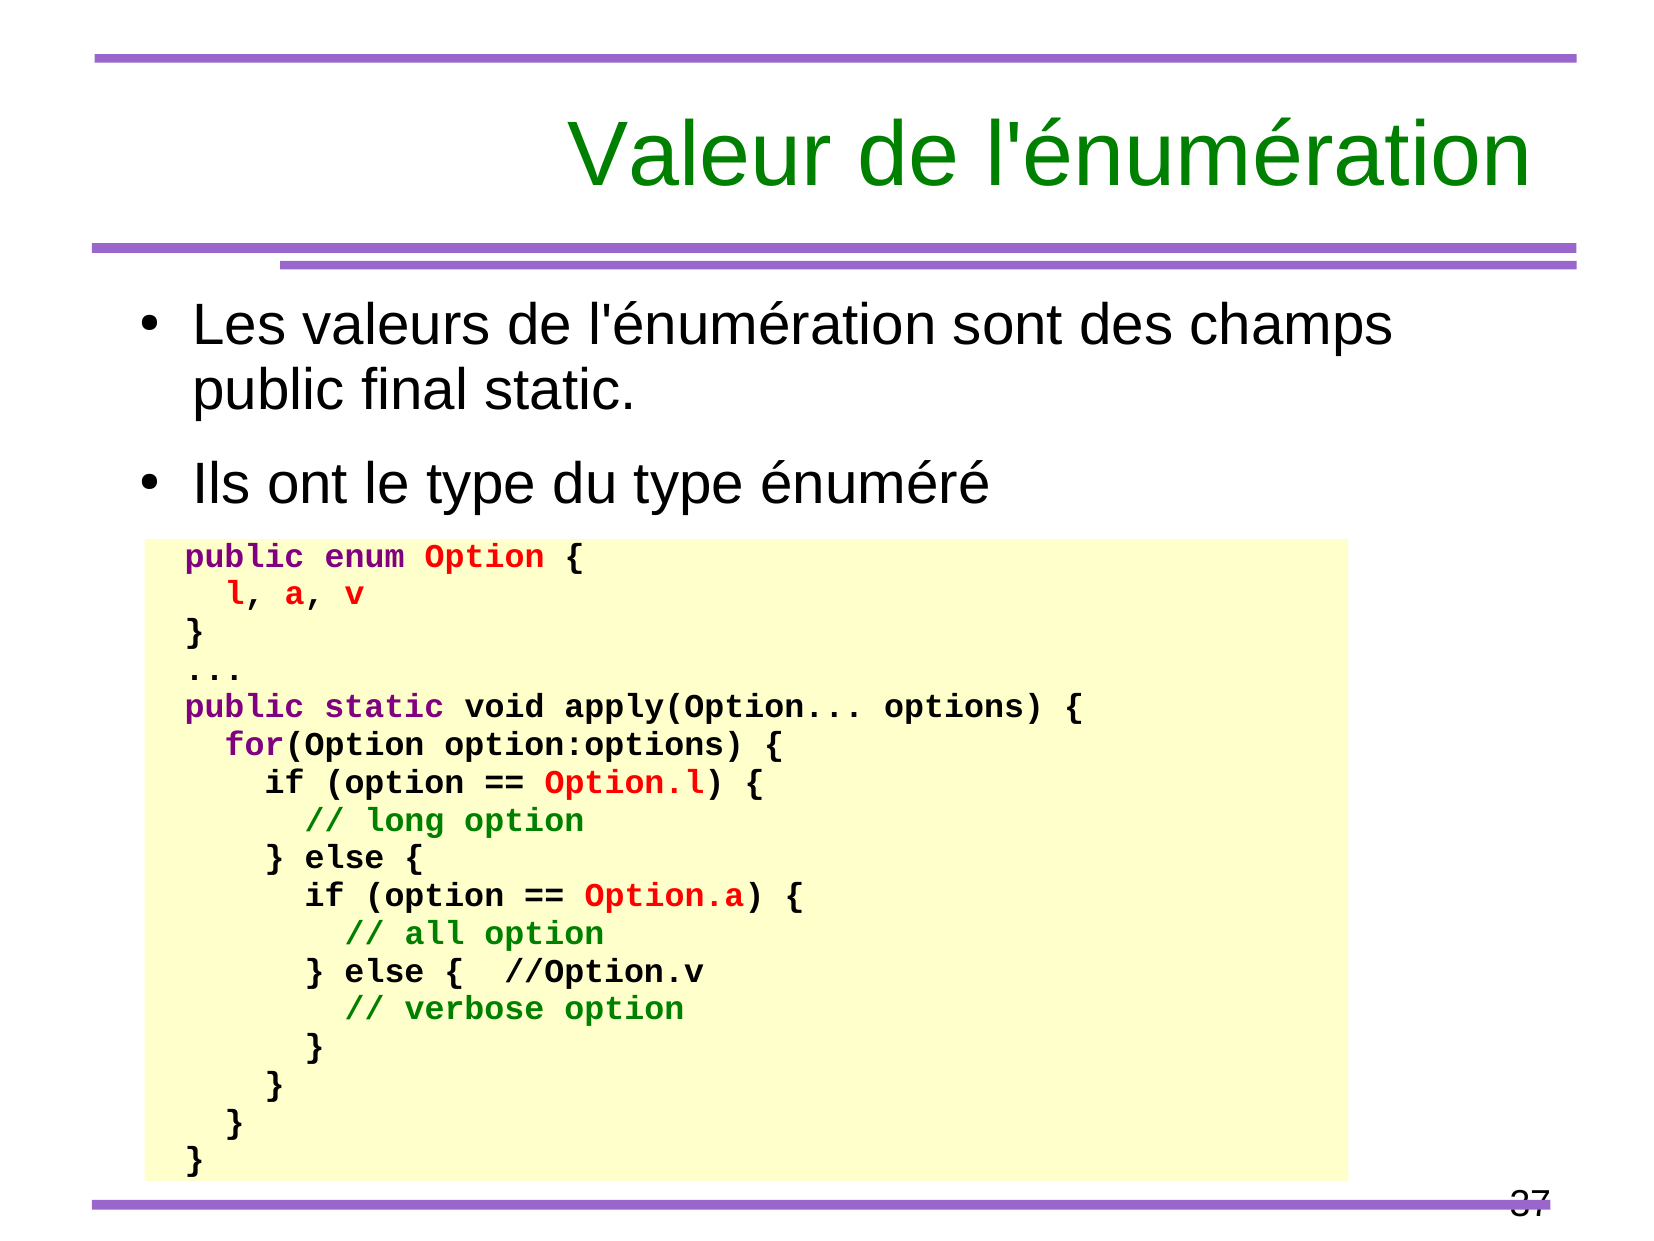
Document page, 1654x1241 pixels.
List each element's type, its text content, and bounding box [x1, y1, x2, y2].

list Les valeurs de l'énumération sont des champs public final static. Ils ont le type du type énuméré [121, 291, 1534, 568]
text_box public enum Option { l, a, v } ... public static void apply(Option... options) { for(Option option:options) { if (option == Option.l) { // long option } else { if (option == Option.a) { // all option } else { //Option.v // verbose option } } } } [144, 539, 1349, 1181]
title Valeur de l'énumération [121, 49, 1534, 257]
